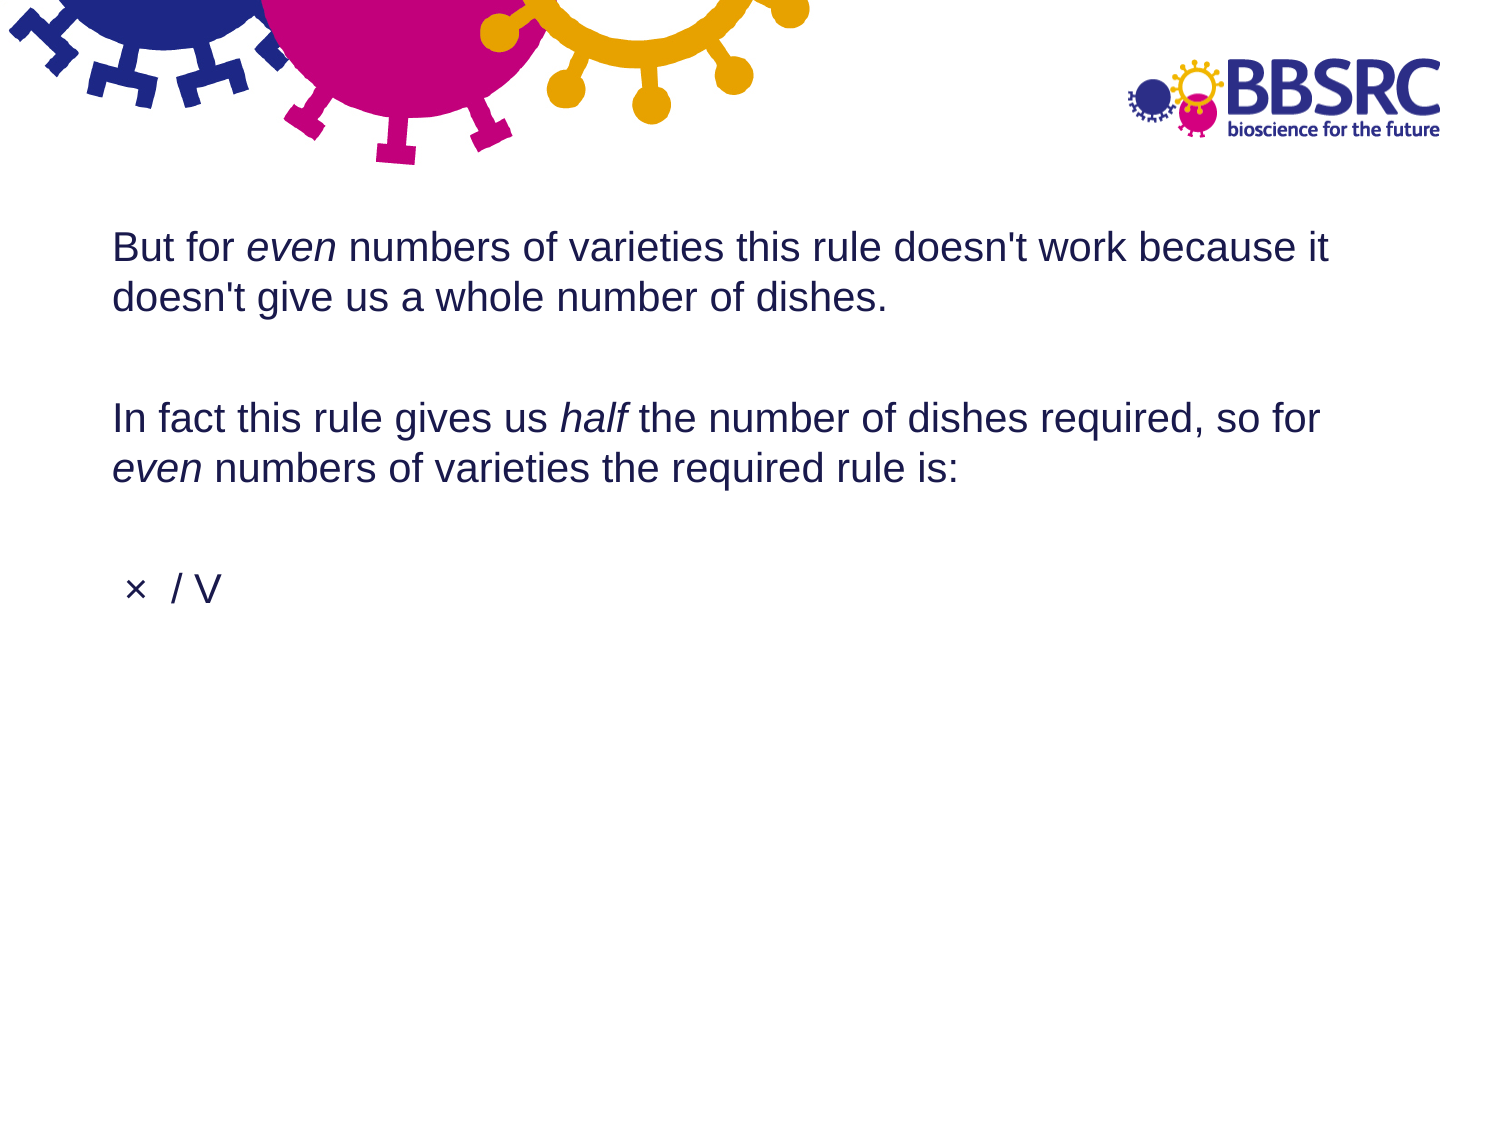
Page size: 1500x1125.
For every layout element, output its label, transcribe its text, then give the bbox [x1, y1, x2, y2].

list But for even numbers of varieties this rule doesn't work because it doesn't give us a whole number of dishes. In fact this rule gives us half the number of dishes required, so for even numbers of varieties the required rule is: × / V [112, 219, 1377, 1012]
